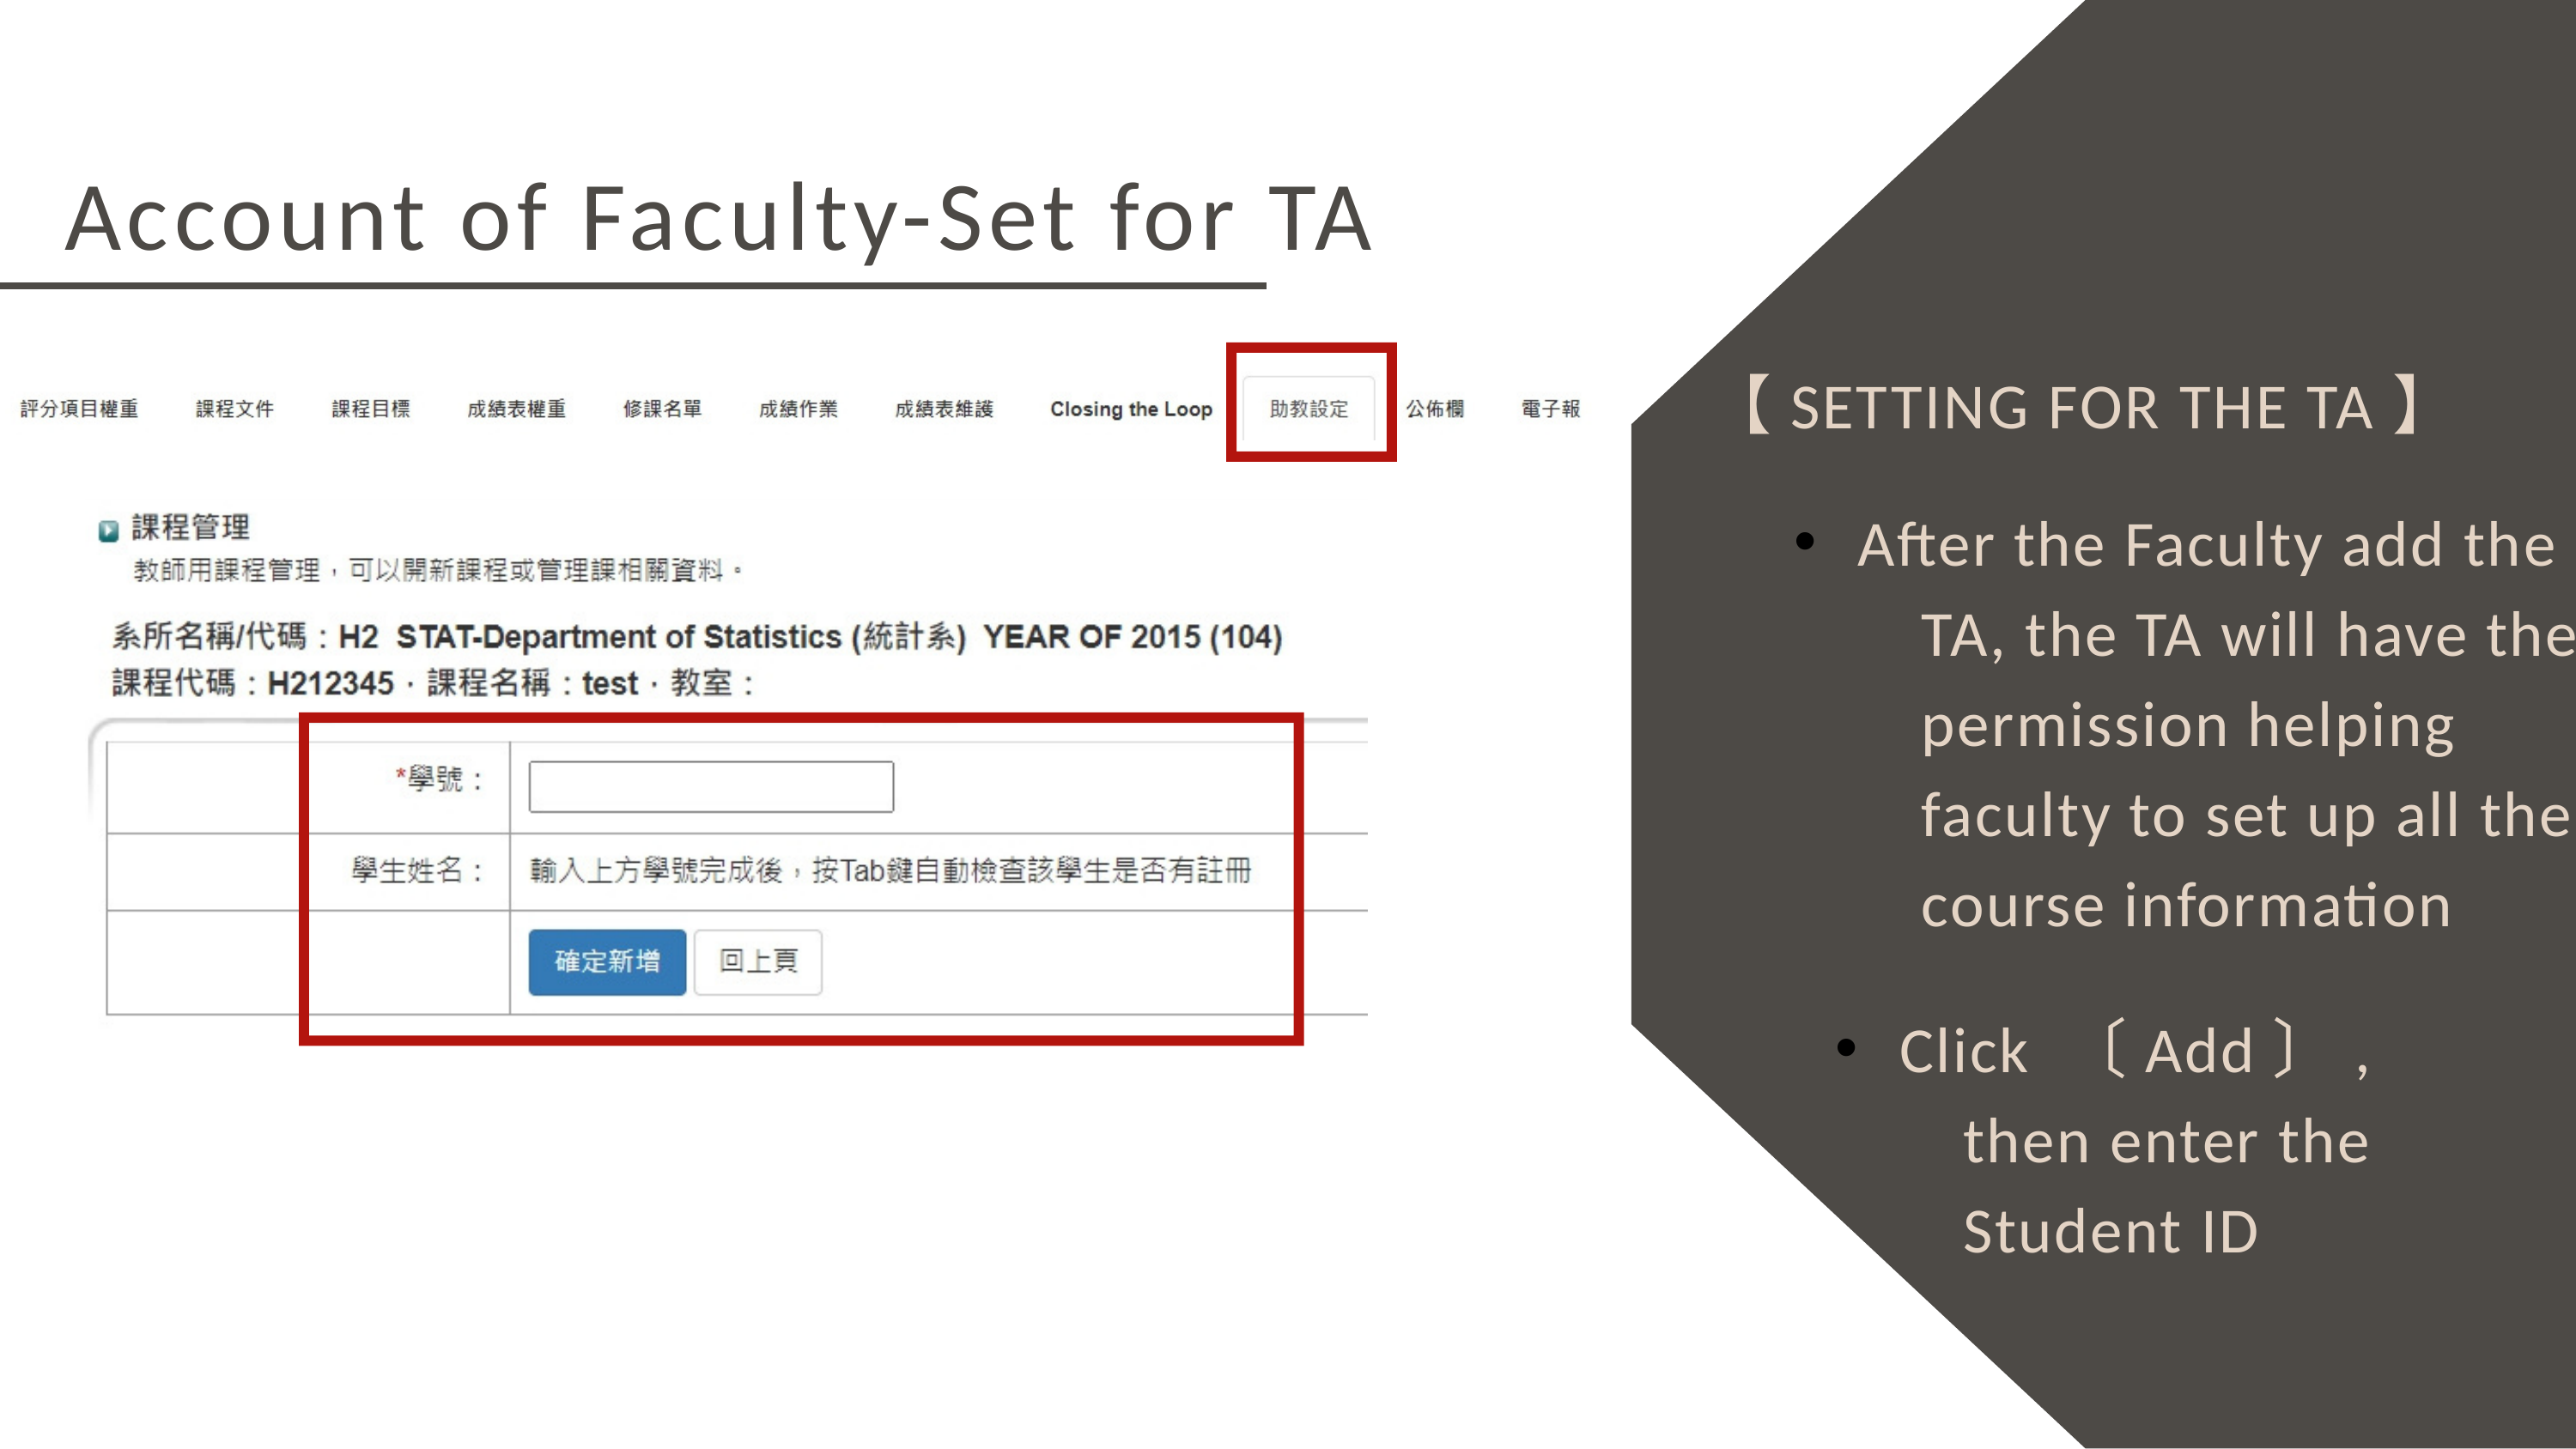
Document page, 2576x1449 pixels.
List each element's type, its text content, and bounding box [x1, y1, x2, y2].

text_box 【SETTING FOR THE TA】 [1707, 338, 2484, 434]
picture [1397, 371, 1603, 440]
picture [85, 498, 1368, 1046]
text_box [1226, 342, 1397, 462]
picture [0, 371, 1226, 440]
text_box [1631, 0, 2576, 1449]
text_box After the Faculty add the TA, the TA will have the permission helping faculty to set up all the course information [1666, 488, 2576, 941]
picture [1237, 371, 1386, 440]
text_box [0, 282, 1267, 289]
picture [309, 723, 1293, 1035]
text_box Click 〔Add〕, then enter the Student ID [1707, 995, 2457, 1177]
text_box [299, 712, 1304, 1046]
text_box Account of Faculty-Set for TA [64, 149, 1449, 272]
